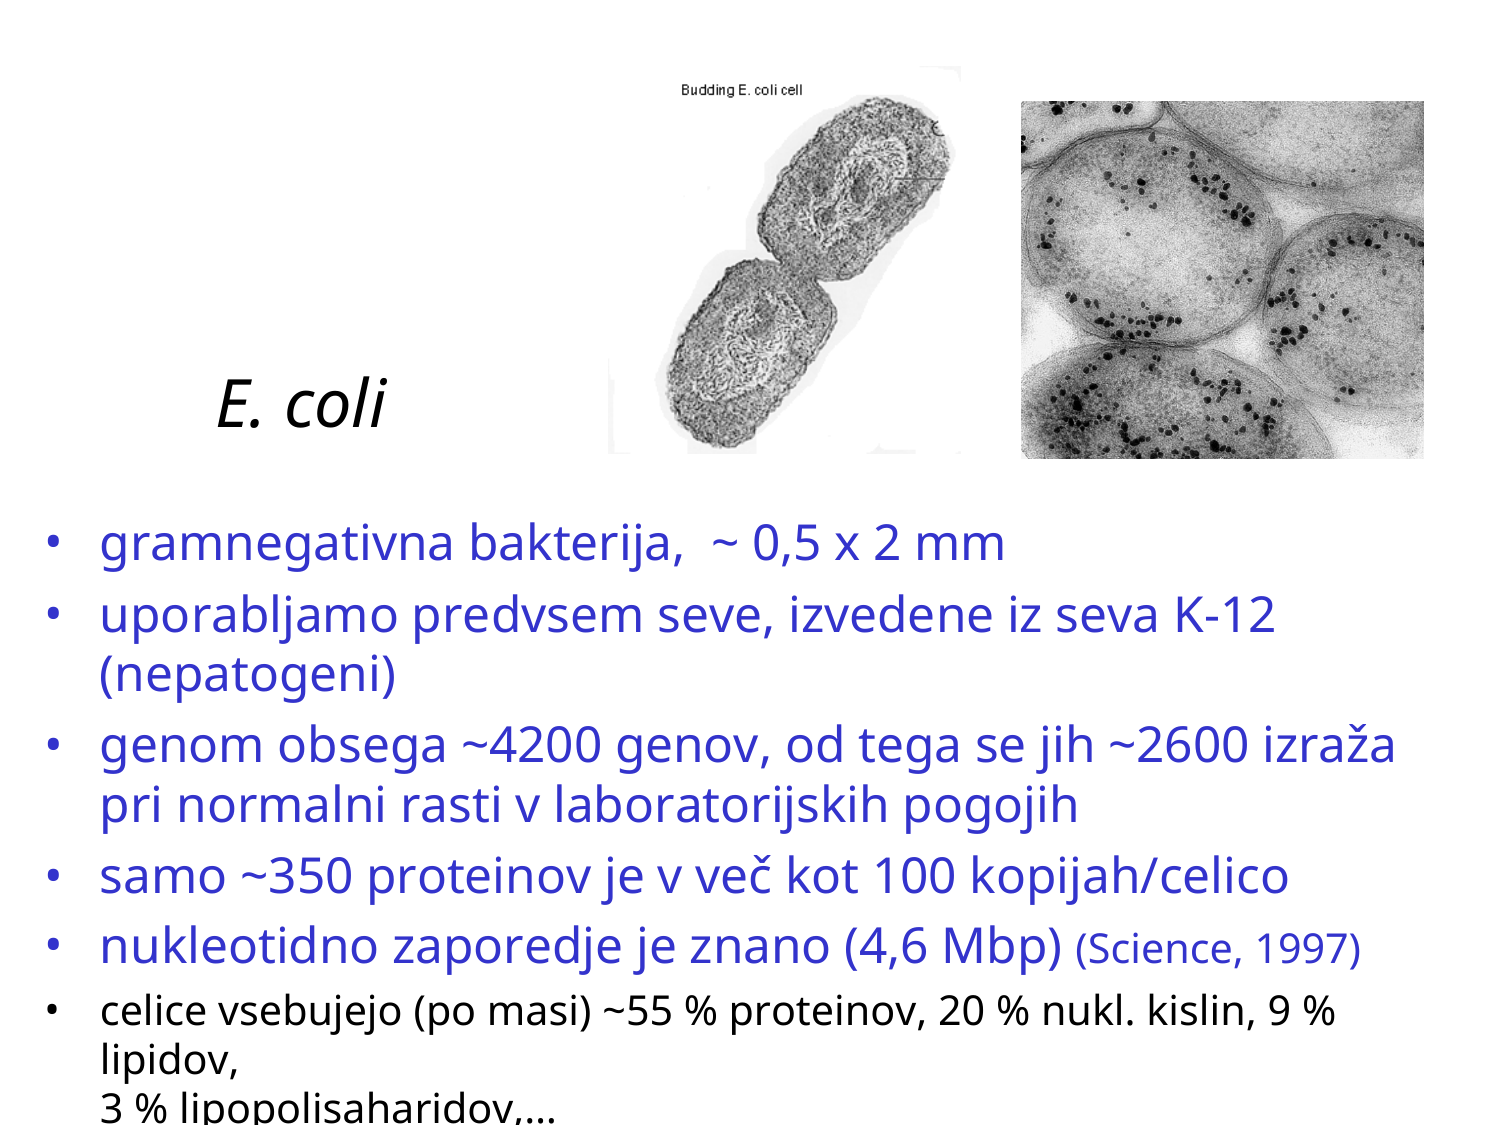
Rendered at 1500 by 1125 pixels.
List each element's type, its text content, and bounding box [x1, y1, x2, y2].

list gramnegativna bakterija, ~ 0,5 x 2 mm uporabljamo predvsem seve, izvedene iz seva K-12 (nepatogeni) genom obsega ~4200 genov, od tega se jih ~2600 izraža pri normalni rasti v laboratorijskih pogojih samo ~350 proteinov je v več kot 100 kopijah/celico nukleotidno zaporedje je znano (4,6 Mbp) (Science, 1997) celice vsebujejo (po masi) ~55 % proteinov, 20 % nukl. kislin, 9 % lipidov, 3 % lipopolisaharidov,… [29, 503, 1471, 1125]
picture [608, 66, 961, 454]
title E. coli [112, 353, 491, 449]
picture [1021, 101, 1424, 459]
